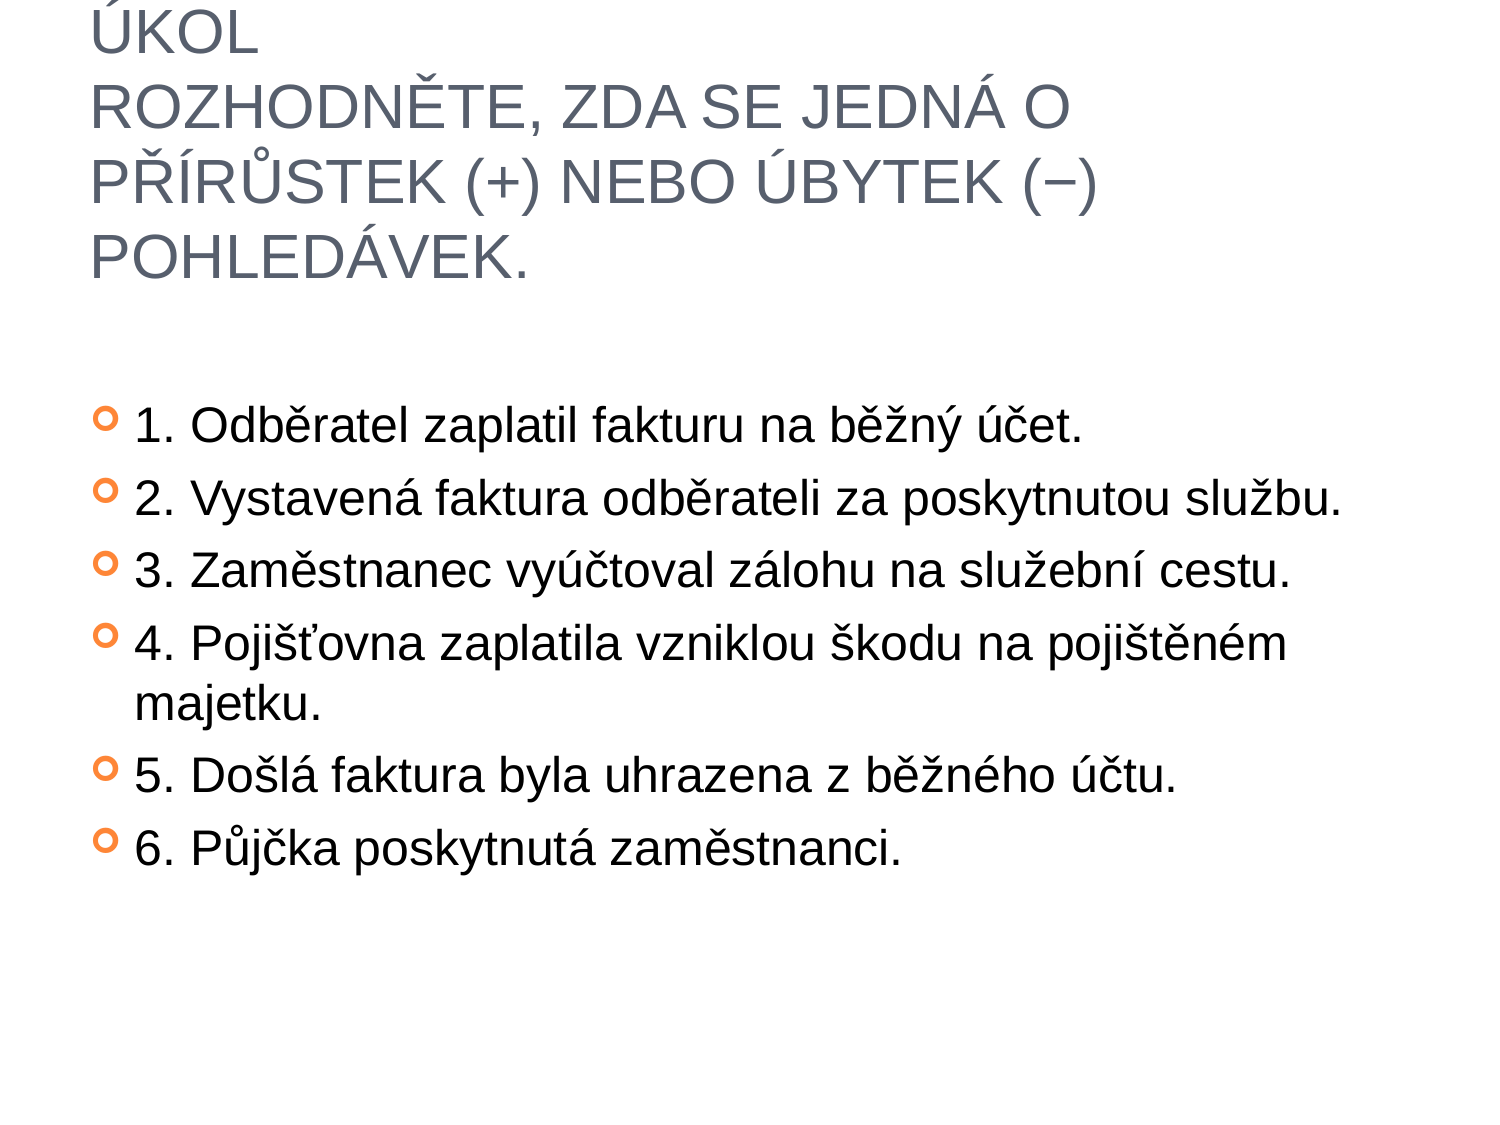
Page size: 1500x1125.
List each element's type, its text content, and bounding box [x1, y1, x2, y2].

list 1. Odběratel zaplatil fakturu na běžný účet. 2. Vystavená faktura odběrateli za poskytnutou službu. 3. Zaměstnanec vyúčtoval zálohu na služební cestu. 4. Pojišťovna zaplatila vzniklou škodu na pojištěném majetku. 5. Došlá faktura byla uhrazena z běžného účtu. 6. Půjčka poskytnutá zaměstnanci. [75, 385, 1436, 1062]
title ÚKOL ROZHODNĚTE, ZDA SE JEDNÁ O PŘÍRŮSTEK (+) NEBO ÚBYTEK (−) POHLEDÁVEK. [74, 0, 1300, 374]
